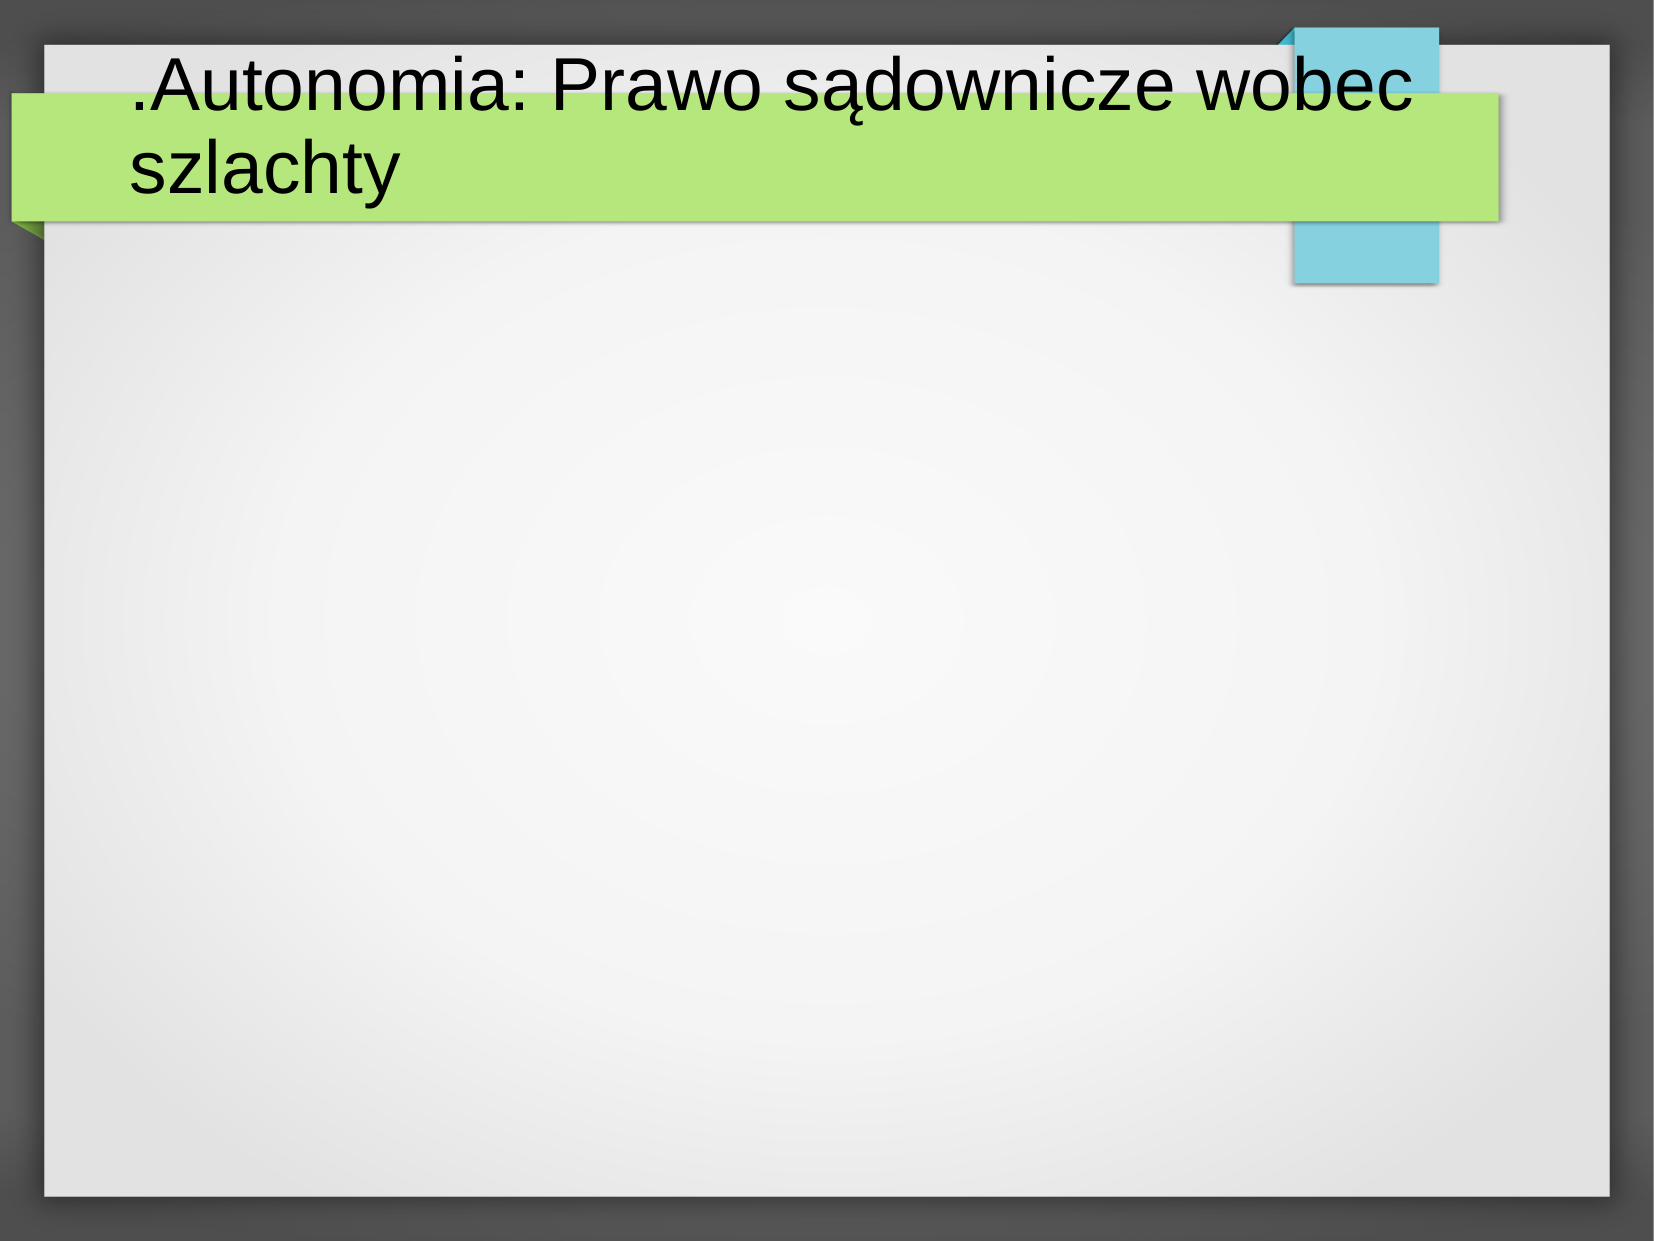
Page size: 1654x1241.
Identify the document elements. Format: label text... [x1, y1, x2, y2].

picture [0, 0, 1654, 1241]
title .Autonomia: Prawo sądownicze wobec szlachty [129, 23, 1654, 229]
